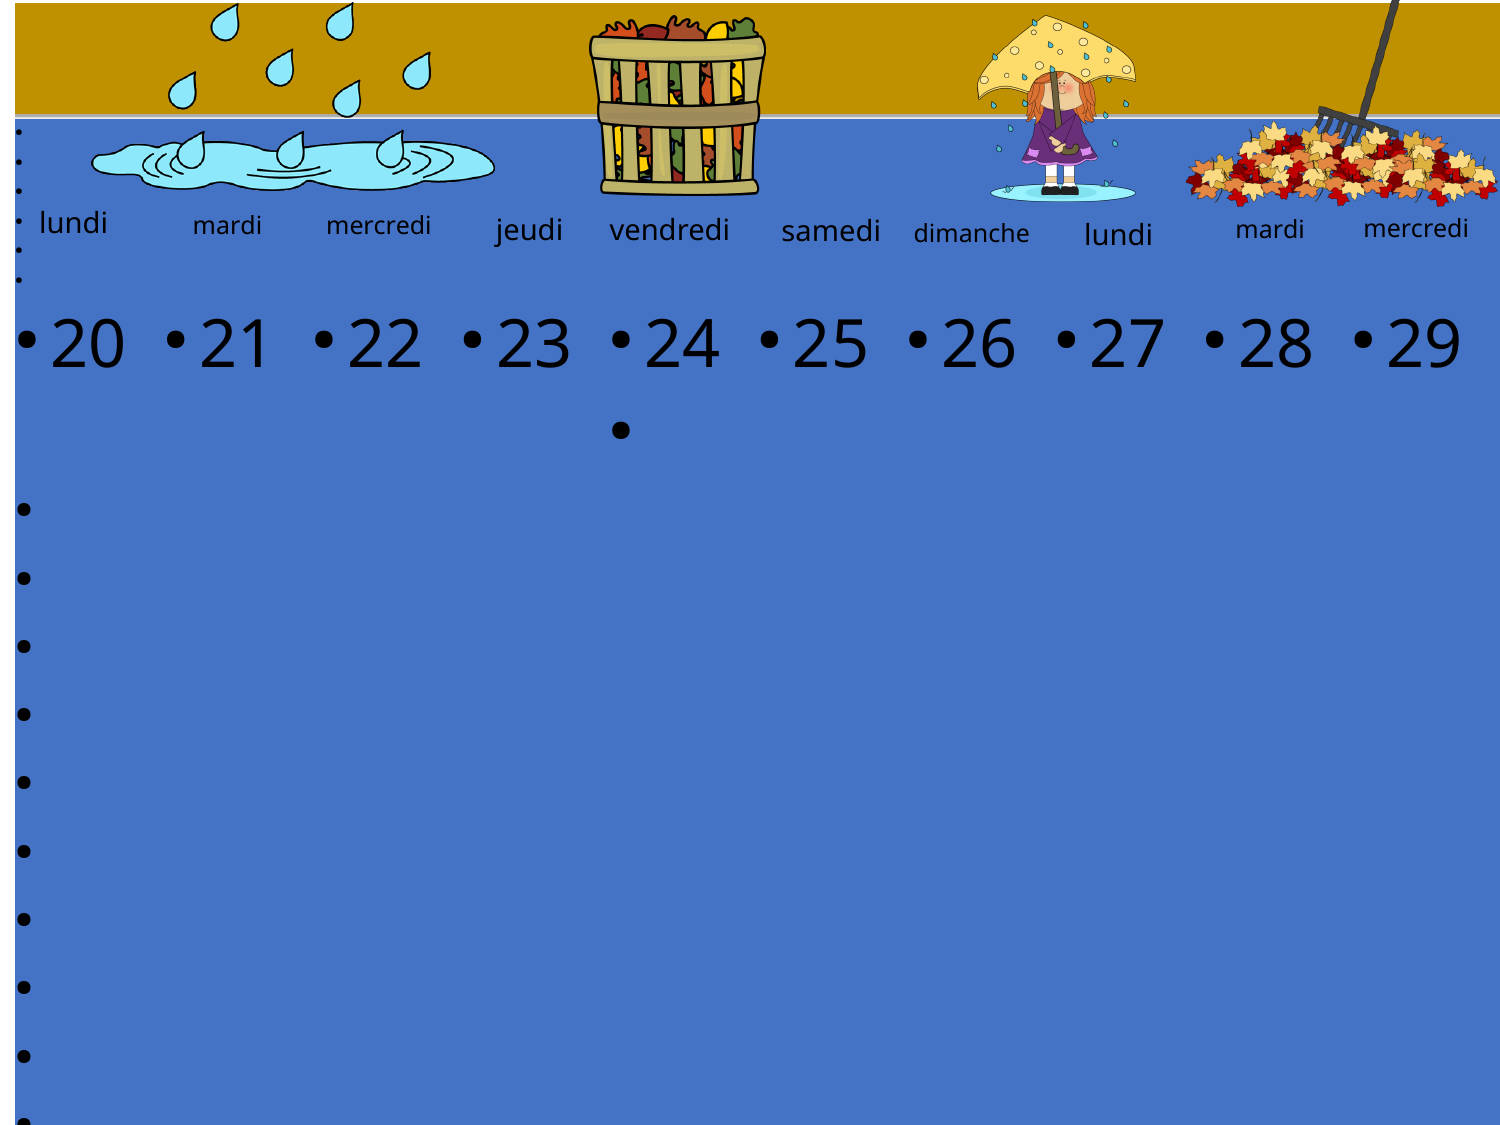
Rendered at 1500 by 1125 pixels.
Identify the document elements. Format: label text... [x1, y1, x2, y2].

table_cell [609, 478, 758, 1125]
table_cell [1351, 478, 1500, 1125]
table_cell 21 [164, 296, 312, 478]
text_box dimanche [899, 210, 1045, 255]
text_box jeudi [481, 204, 578, 254]
picture [1186, 0, 1498, 207]
table_cell [1203, 478, 1351, 1125]
text_box mardi [1220, 207, 1320, 252]
text_box [495, 3, 1186, 114]
picture [977, 15, 1136, 202]
table_cell 29 [1351, 296, 1500, 478]
table_header [758, 119, 906, 296]
picture [589, 15, 766, 196]
table_cell [15, 478, 164, 1125]
text_box [15, 3, 91, 114]
text_box mardi [178, 202, 278, 247]
text_box lundi [24, 197, 123, 247]
table_header [164, 191, 312, 296]
text_box mercredi [1348, 207, 1485, 250]
table_cell 24 [609, 296, 758, 478]
table_cell [1054, 478, 1203, 1125]
table_header [1203, 207, 1351, 296]
table_cell 28 [1203, 296, 1351, 478]
text_box lundi [1069, 209, 1168, 259]
table_cell [906, 478, 1054, 1125]
table_header [15, 119, 164, 296]
table_cell 20 [15, 296, 164, 478]
table_cell 22 [312, 296, 461, 478]
table_cell 27 [1054, 296, 1203, 478]
text_box mercredi [311, 202, 447, 247]
table_cell 25 [758, 296, 906, 478]
table_cell [461, 478, 609, 1125]
table_cell [312, 478, 461, 1125]
text_box samedi [766, 205, 896, 255]
table_cell 23 [461, 296, 609, 478]
text_box vendredi [595, 204, 746, 254]
picture [91, 2, 495, 191]
table_cell [758, 478, 906, 1125]
table_cell 26 [906, 296, 1054, 478]
table_header [1054, 119, 1203, 296]
table_header [312, 191, 461, 296]
table_header [906, 119, 1054, 296]
table_header [609, 196, 758, 296]
table_header [461, 119, 609, 296]
table_header [1351, 119, 1500, 296]
table_cell [164, 478, 312, 1125]
